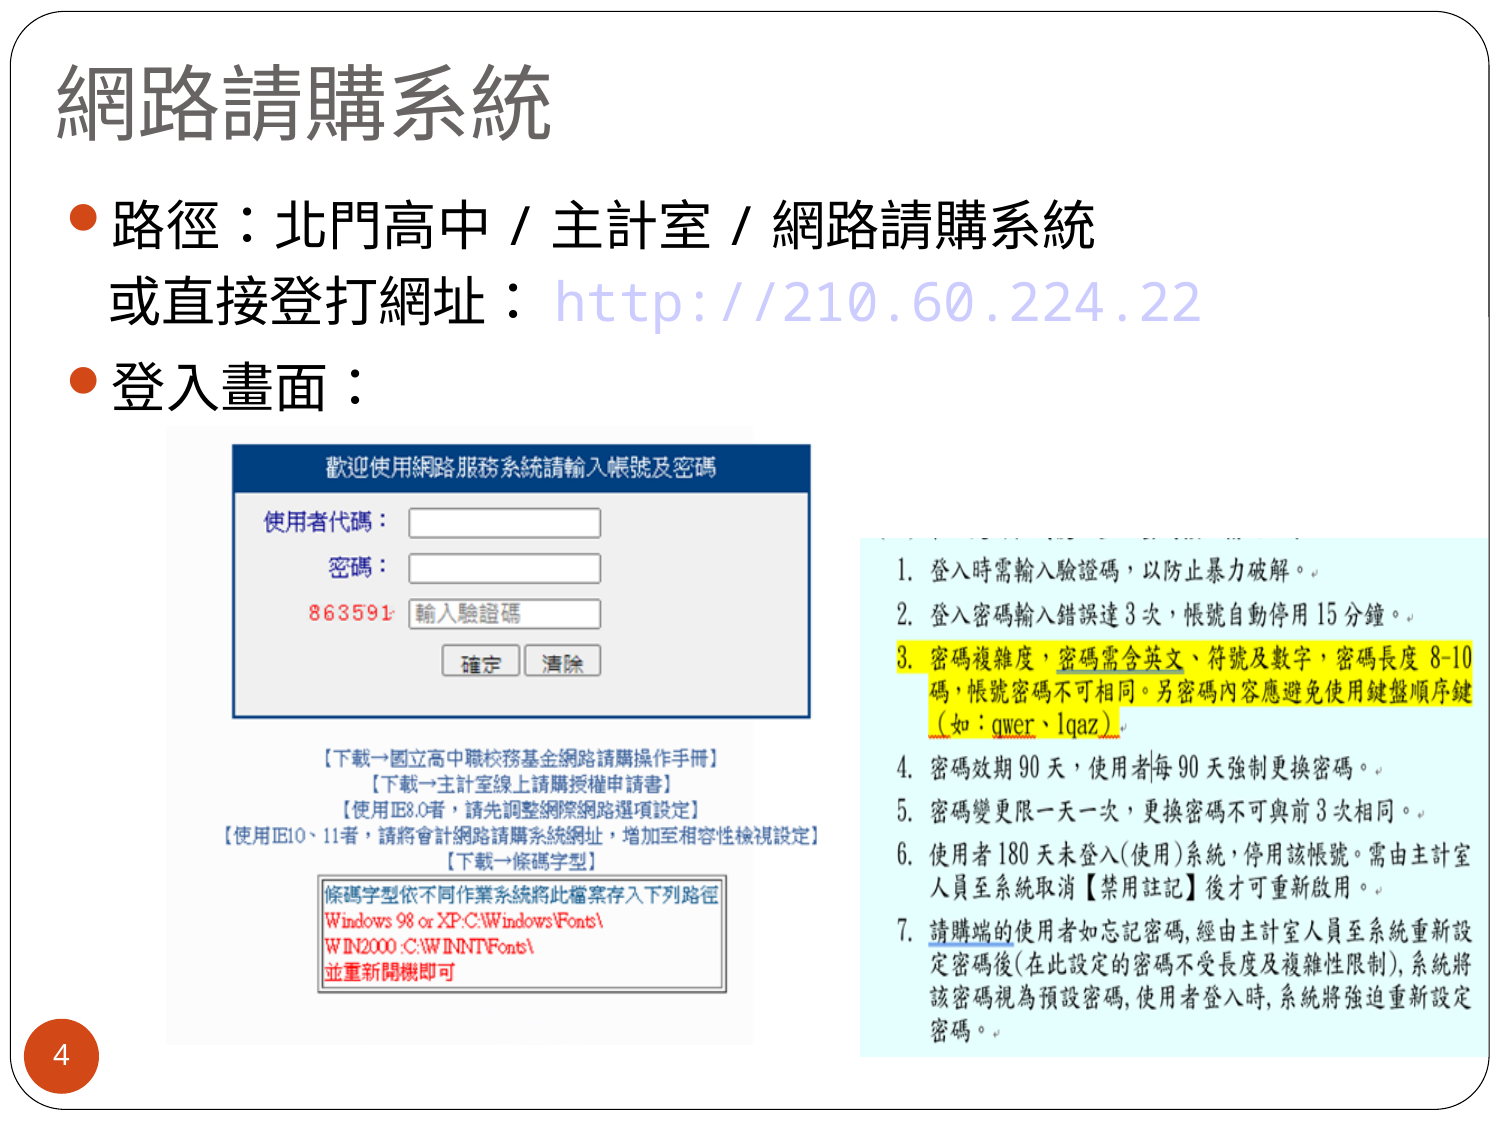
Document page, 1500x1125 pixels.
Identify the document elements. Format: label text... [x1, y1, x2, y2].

picture [860, 538, 1488, 1057]
text_box 網路請購系統 [46, 35, 601, 166]
picture [166, 426, 833, 1045]
text_box [23, 1018, 99, 1094]
text_box 路徑：北門高中/主計室/網路請購系統 或直接登打網址：http://210.60.224.22 登入畫面： [58, 175, 1465, 468]
